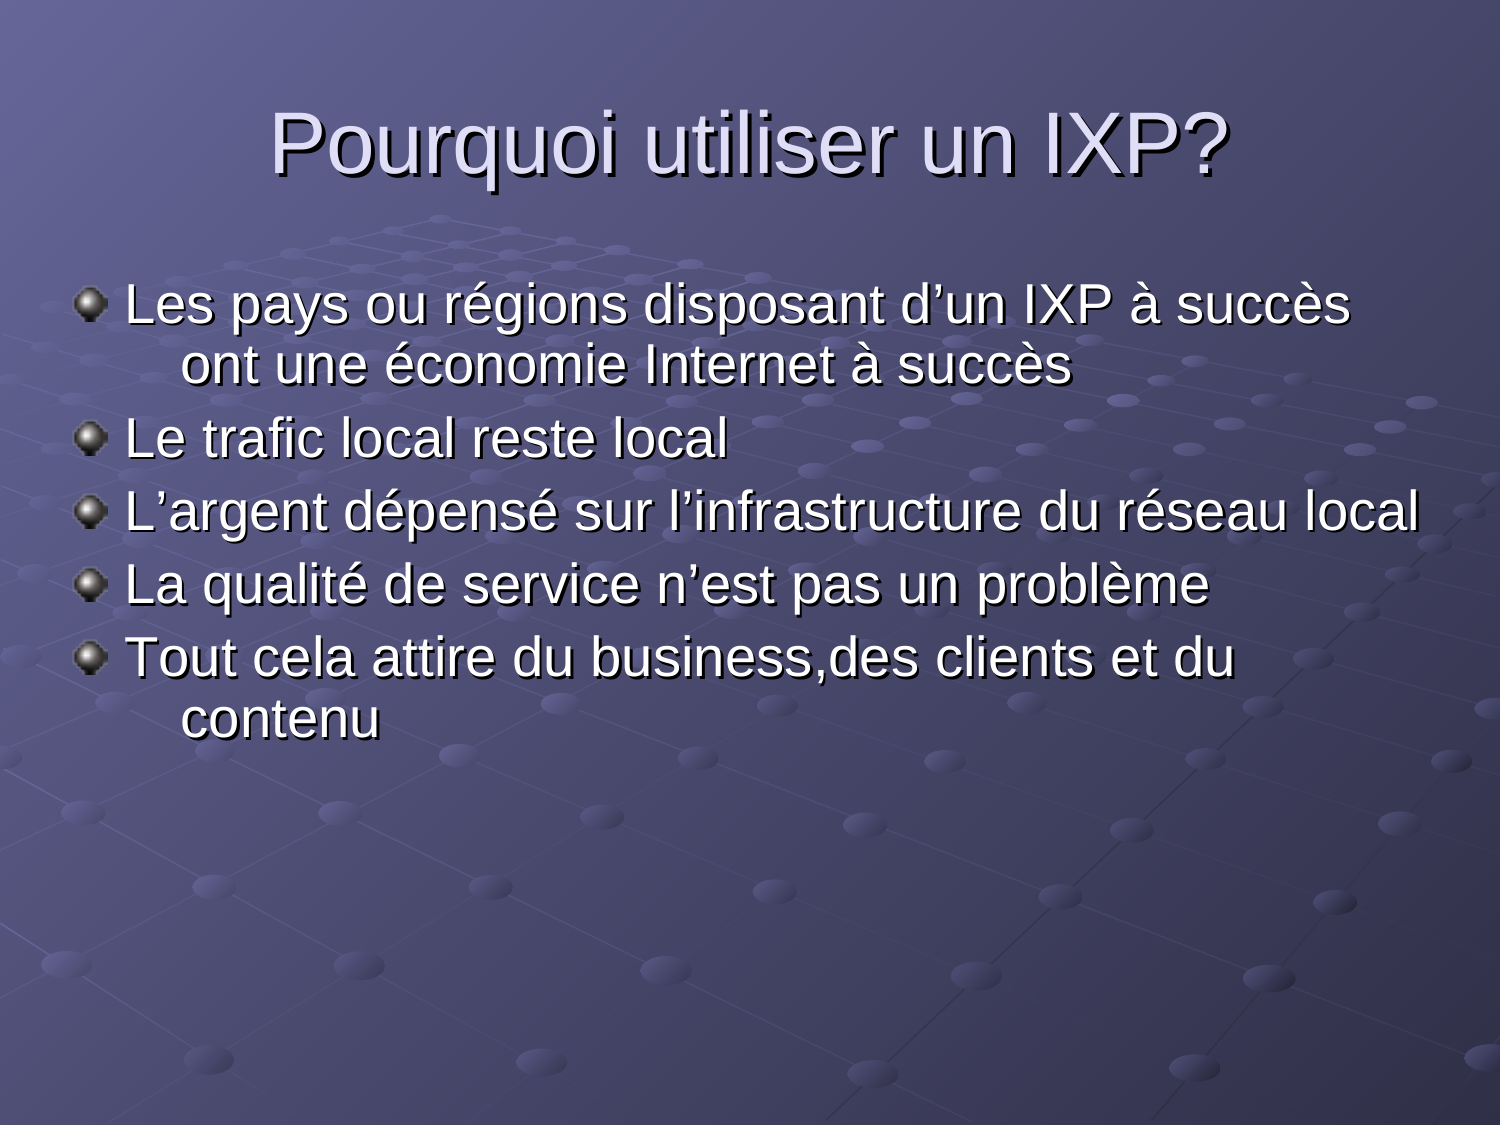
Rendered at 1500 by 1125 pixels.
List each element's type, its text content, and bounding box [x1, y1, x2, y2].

list Les pays ou régions disposant d’un IXP à succès ont une économie Internet à succès Le trafic local reste local L’argent dépensé sur l’infrastructure du réseau local La qualité de service n’est pas un problème Tout cela attire du business,des clients et du contenu [53, 267, 1449, 1011]
title Pourquoi utiliser un IXP? [75, 45, 1426, 233]
